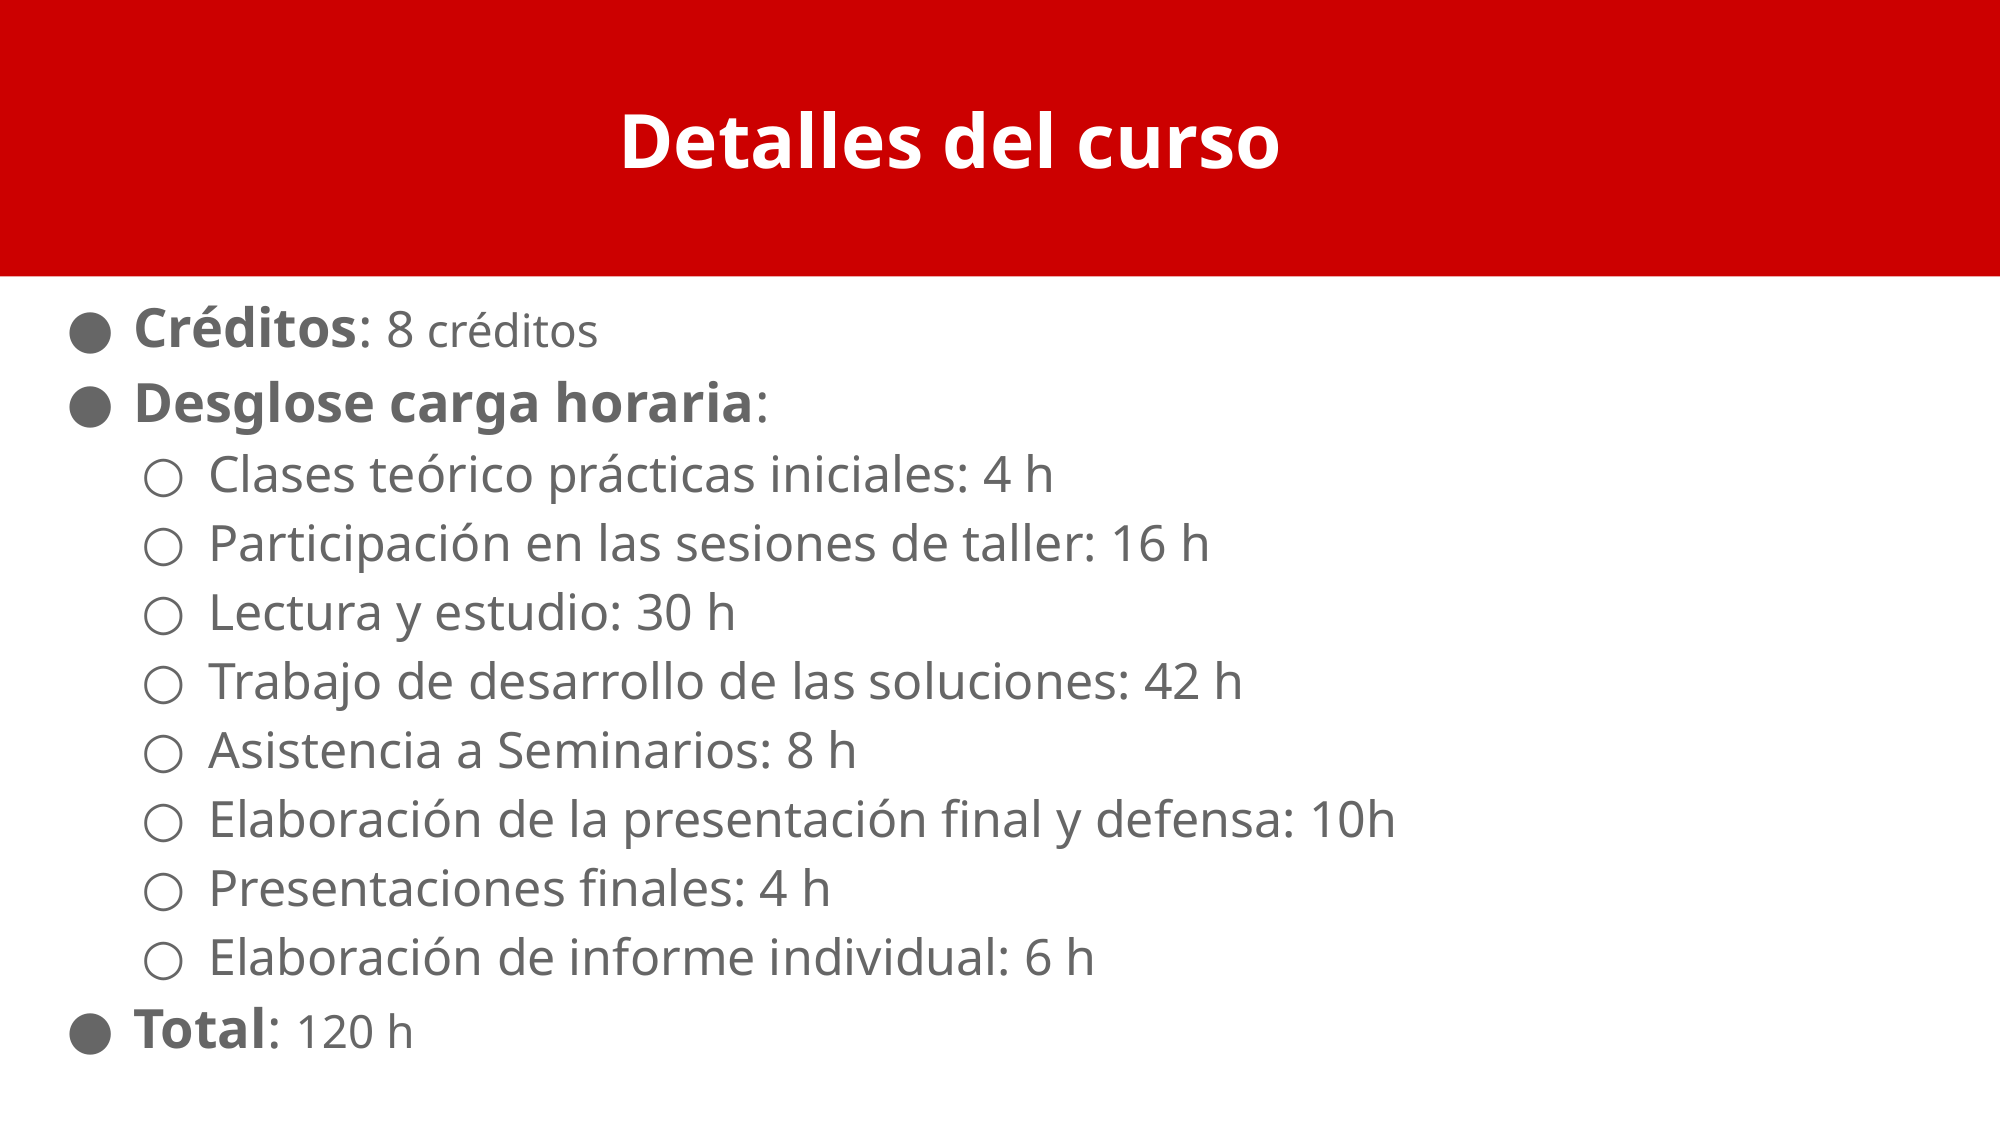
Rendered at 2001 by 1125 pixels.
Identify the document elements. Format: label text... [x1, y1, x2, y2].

text_box Créditos: 8 créditos Desglose carga horaria: Clases teórico prácticas iniciales: 4 h Participación en las sesiones de taller: 16 h Lectura y estudio: 30 h Trabajo de desarrollo de las soluciones: 42 h Asistencia a Seminarios: 8 h Elaboración de la presentación final y defensa: 10h Presentaciones finales: 4 h Elaboración de informe individual: 6 h Total: 120 h [43, 276, 1914, 1116]
title Detalles del curso [169, 35, 1732, 254]
text_box [0, 0, 2000, 277]
